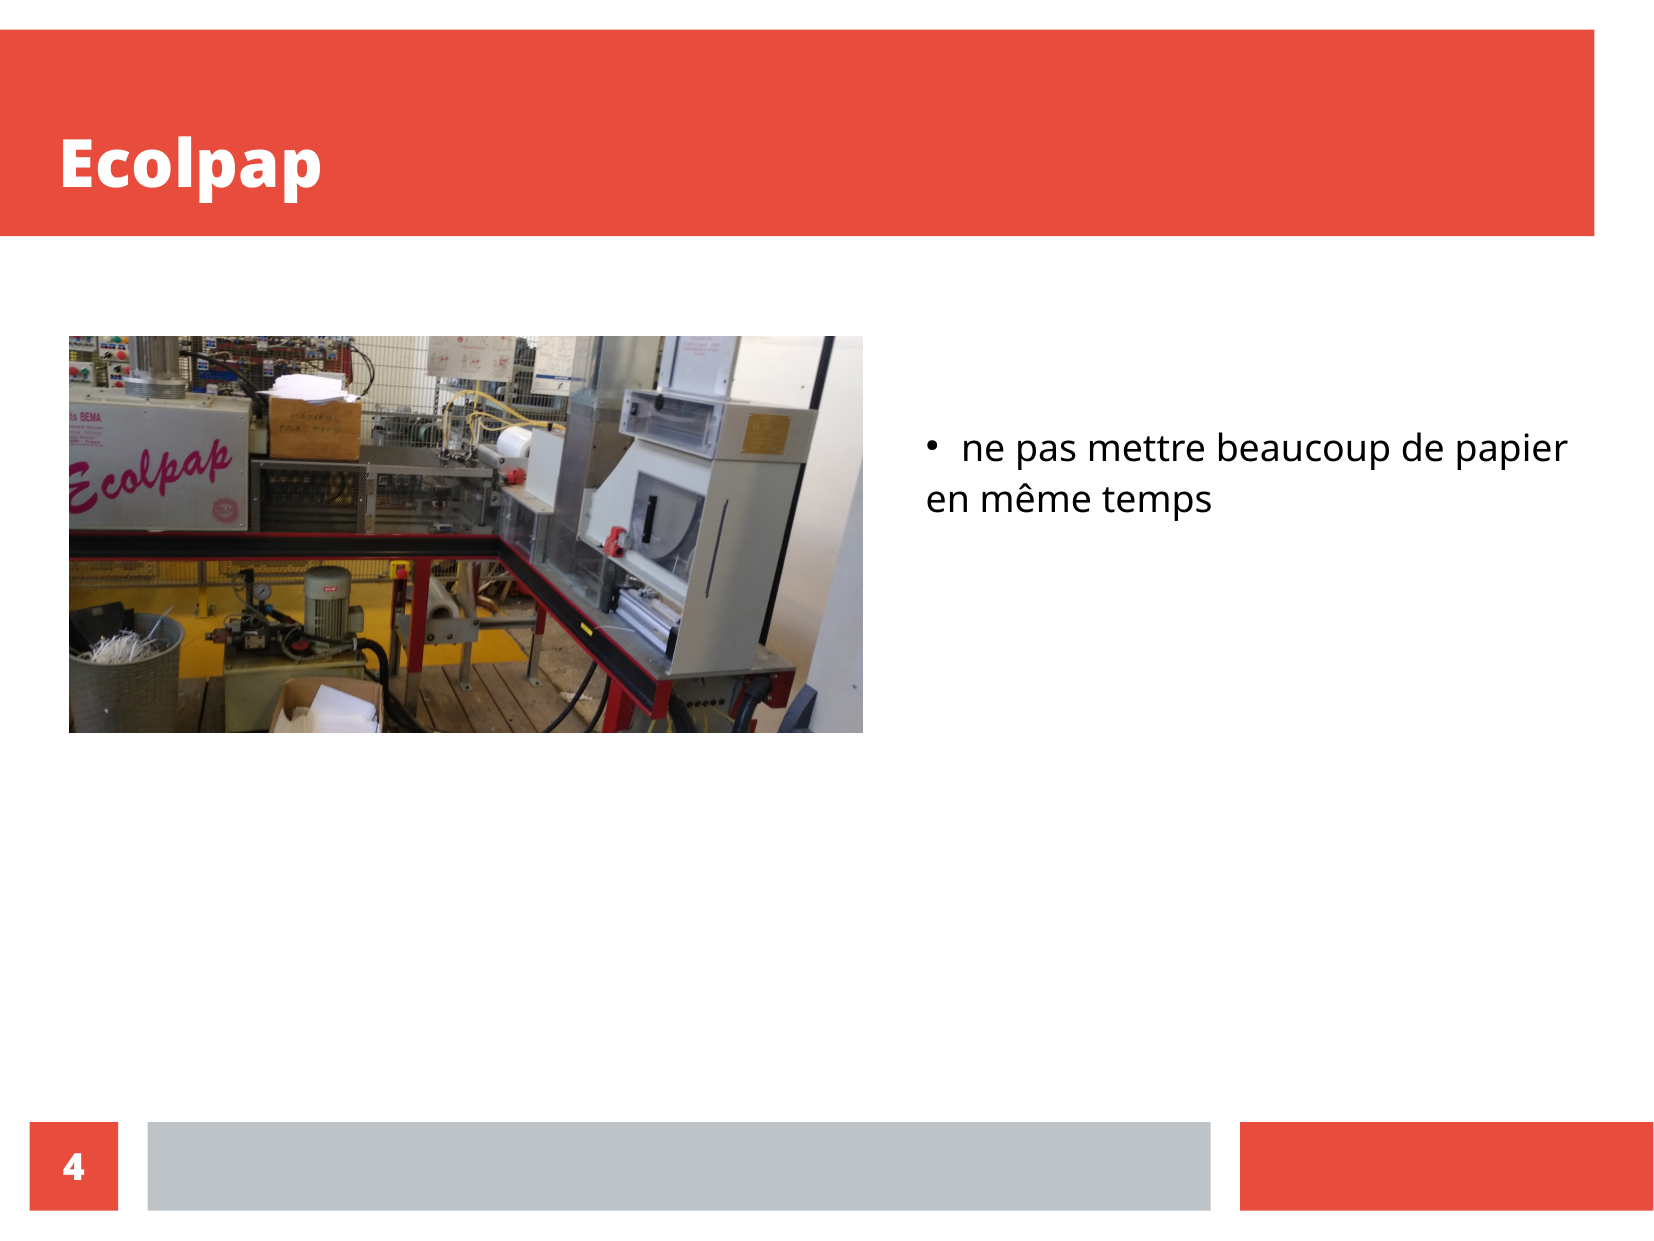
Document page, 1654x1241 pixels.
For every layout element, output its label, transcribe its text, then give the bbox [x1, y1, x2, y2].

text_box ne pas mettre beaucoup de papier en même temps [873, 363, 1592, 520]
title Ecolpap [59, 59, 1595, 207]
picture [69, 336, 863, 733]
